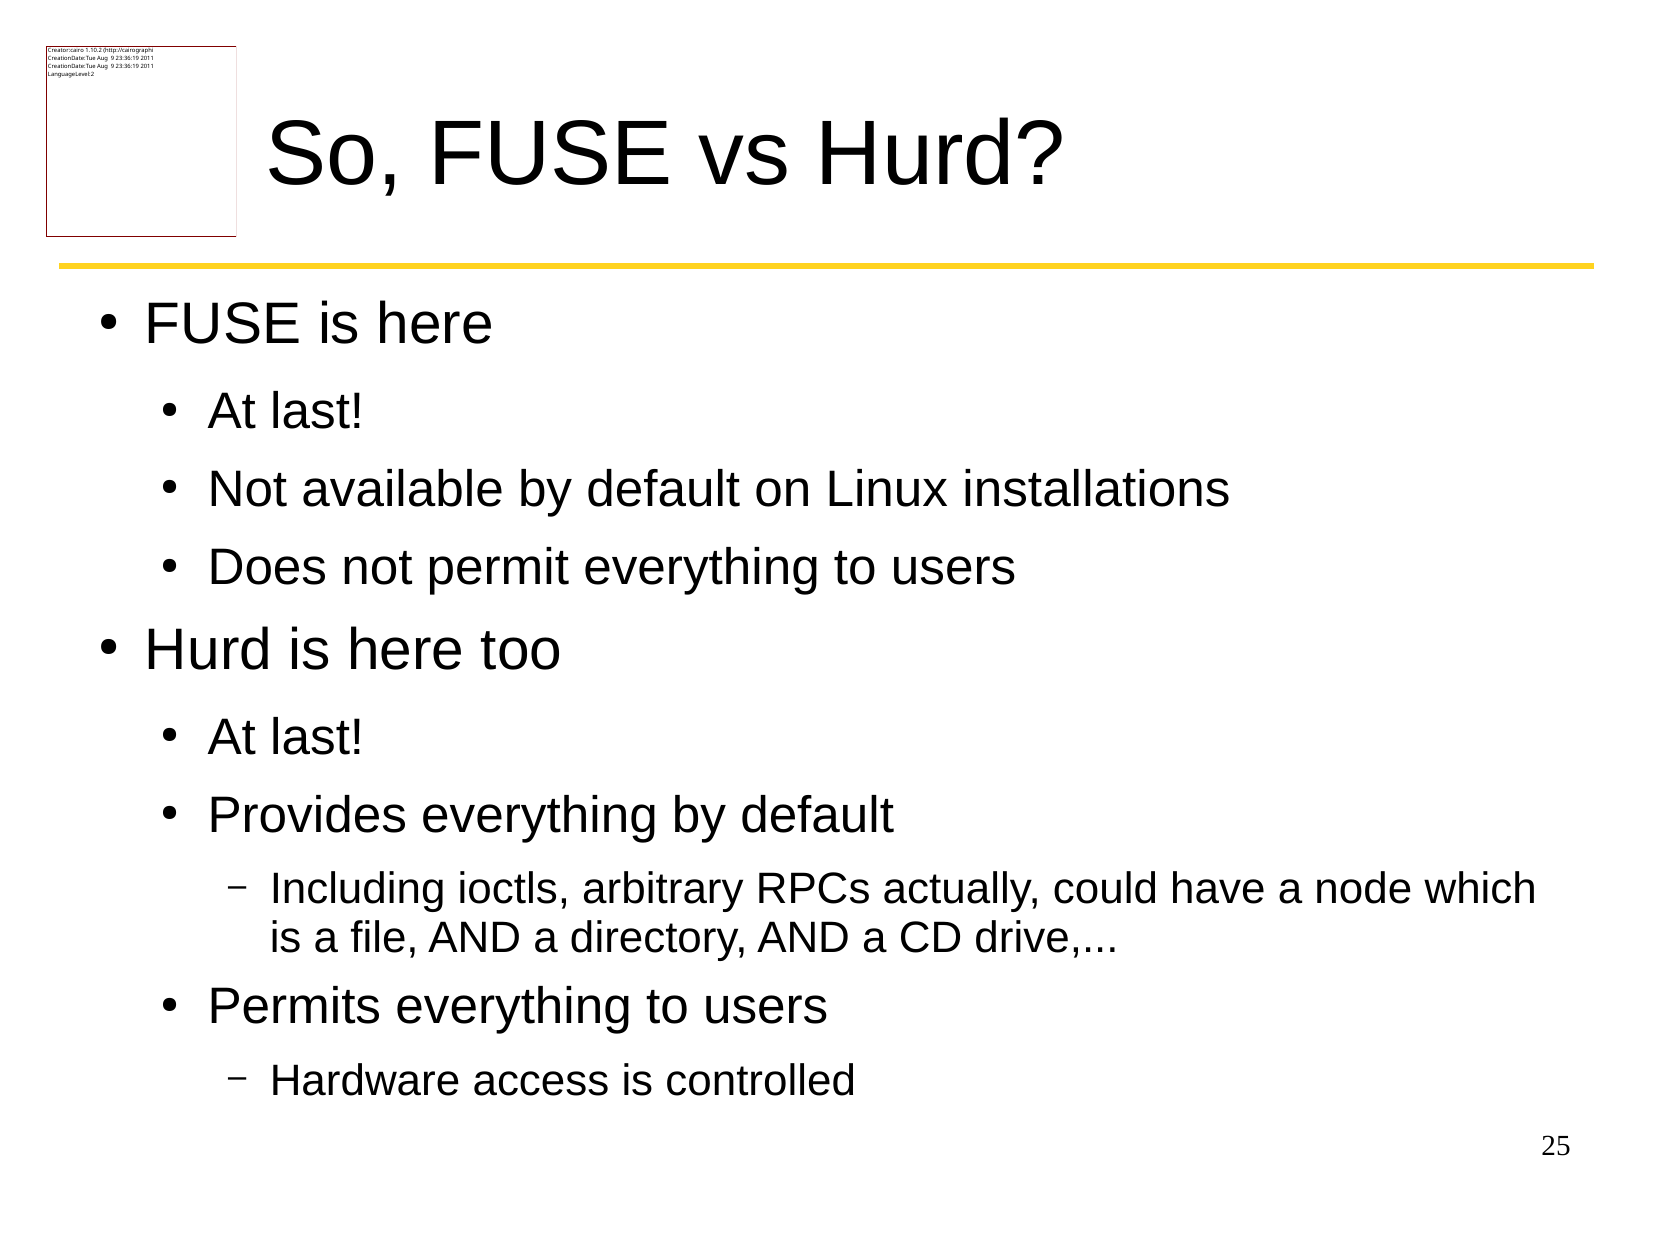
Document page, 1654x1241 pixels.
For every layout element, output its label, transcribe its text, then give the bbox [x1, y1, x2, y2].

list FUSE is here At last! Not available by default on Linux installations Does not permit everything to users Hurd is here too At last! Provides everything by default Including ioctls, arbitrary RPCs actually, could have a node which is a file, AND a directory, AND a CD drive,... Permits everything to users Hardware access is controlled [82, 290, 1571, 1109]
title So, FUSE vs Hurd? [265, 49, 1571, 257]
